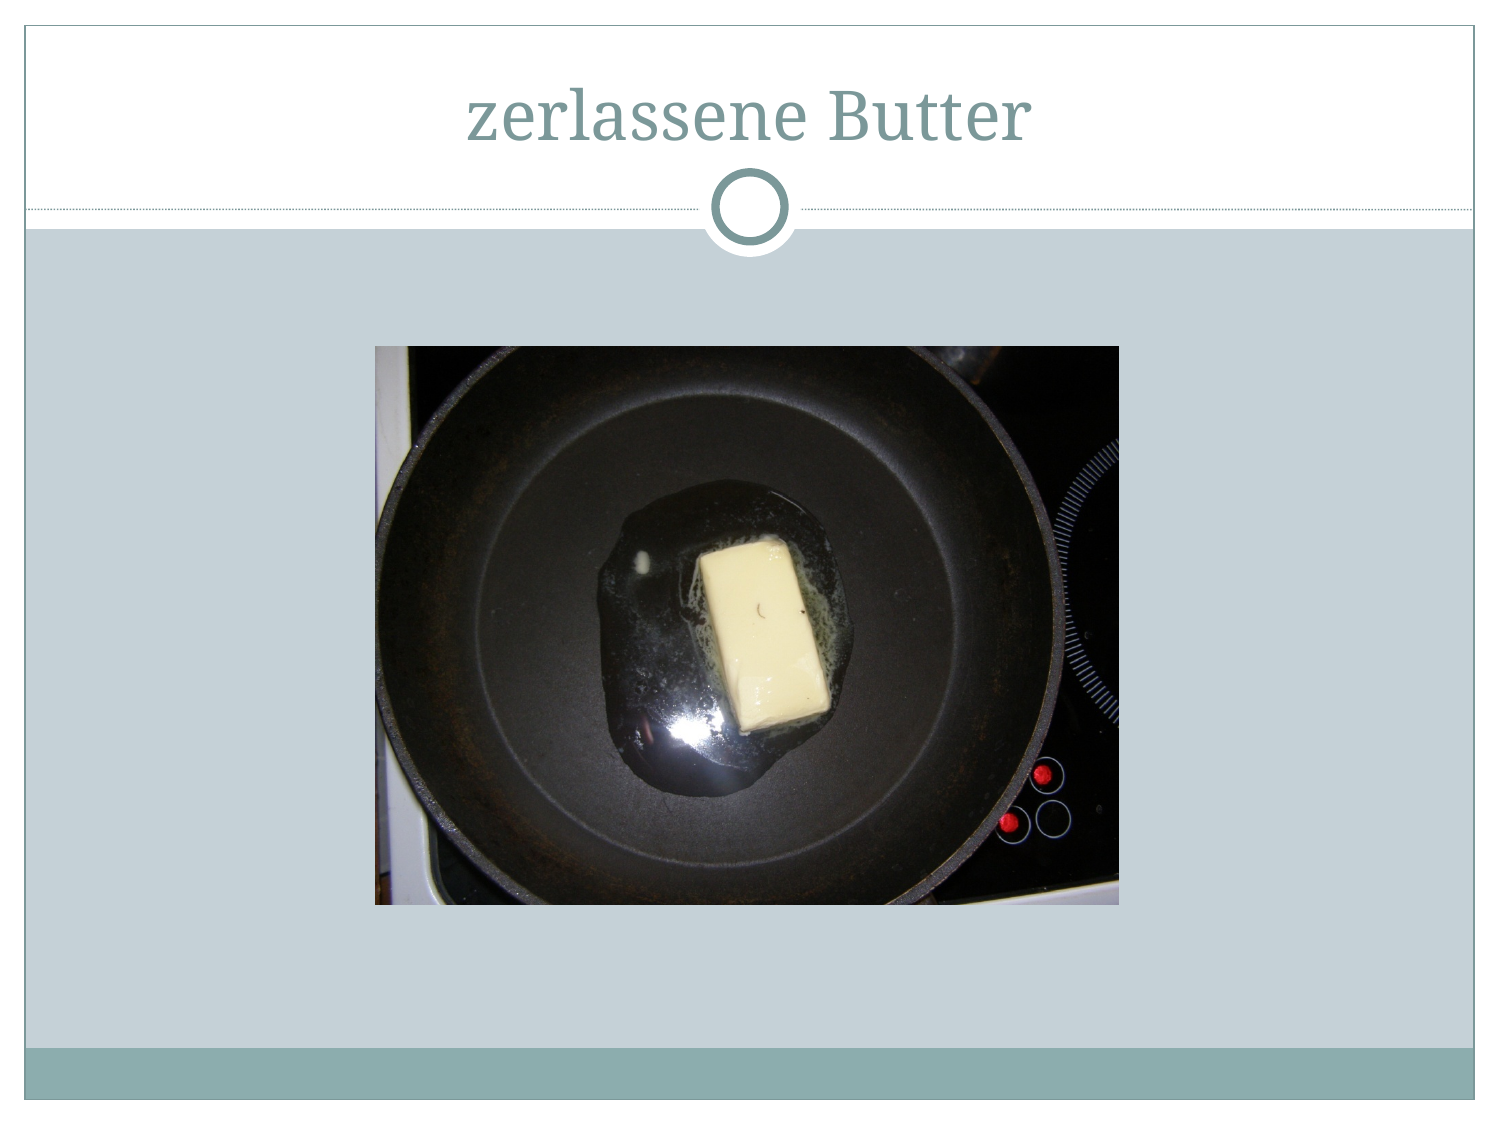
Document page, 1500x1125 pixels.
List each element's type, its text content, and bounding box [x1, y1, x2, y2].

title zerlassene Butter [49, 37, 1450, 162]
picture [375, 346, 1119, 905]
